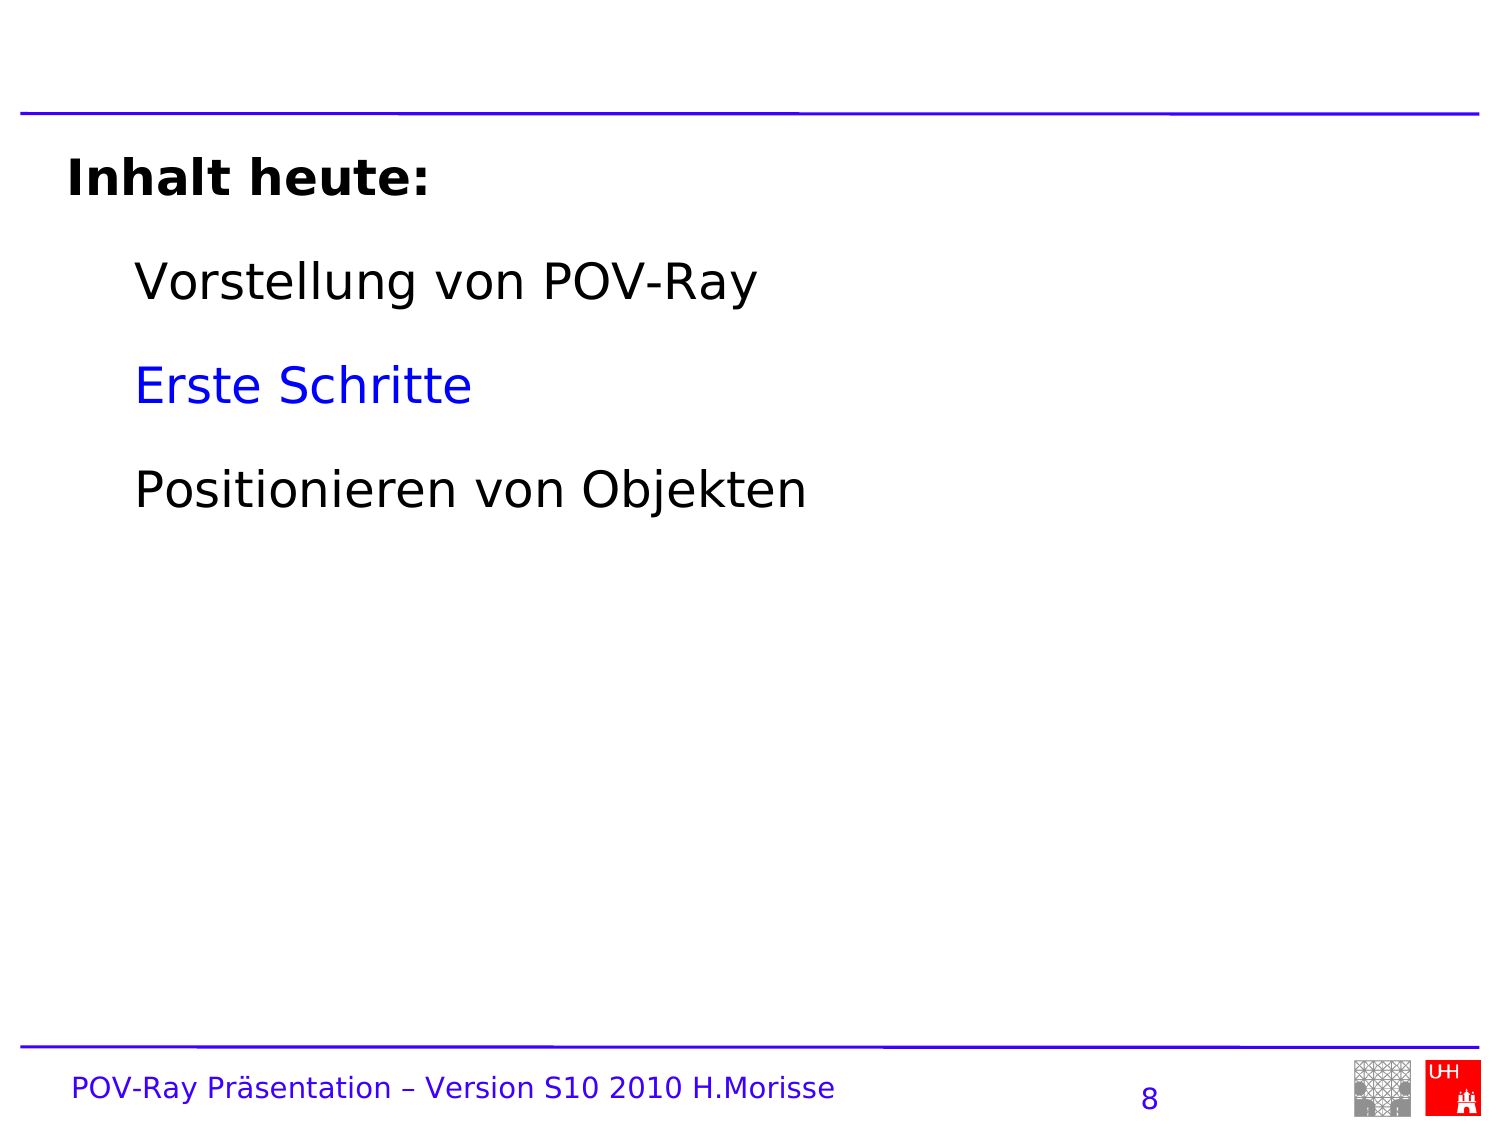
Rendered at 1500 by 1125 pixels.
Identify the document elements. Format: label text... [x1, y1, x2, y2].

list Inhalt heute: Vorstellung von POV-Ray Erste Schritte Positionieren von Objekten [52, 148, 1471, 1031]
picture [1422, 1058, 1483, 1119]
picture [1352, 1058, 1414, 1119]
